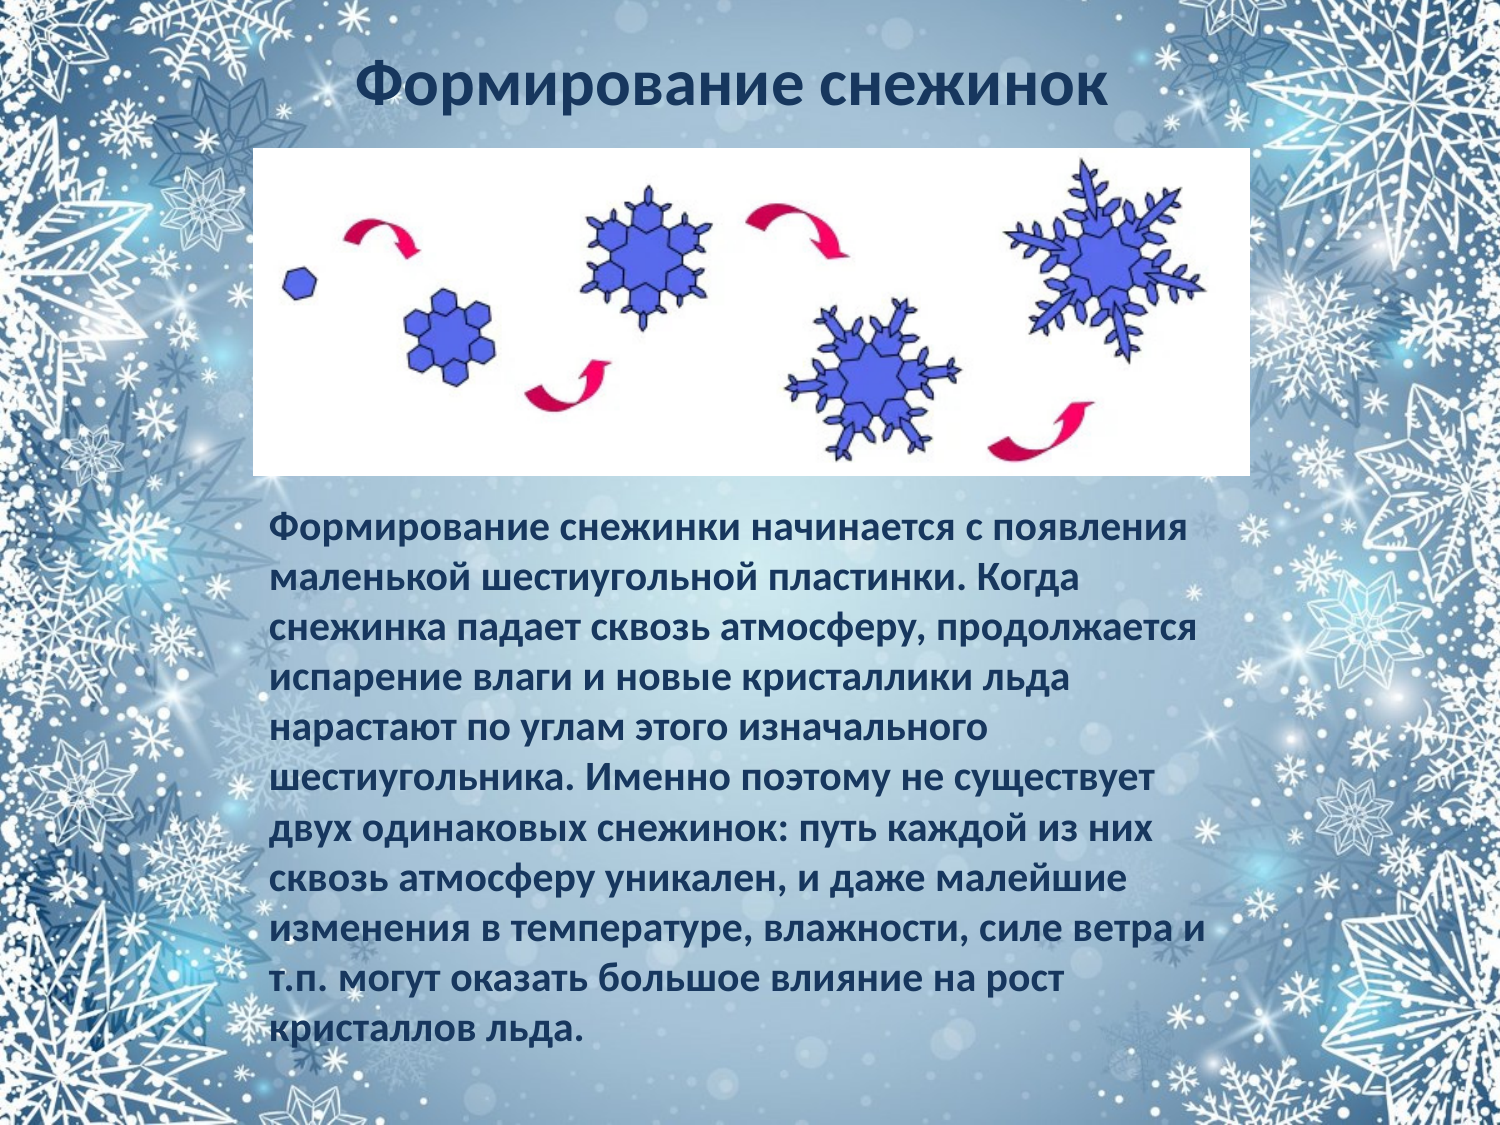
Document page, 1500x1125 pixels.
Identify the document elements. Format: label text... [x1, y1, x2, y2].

picture [0, 0, 1500, 1125]
text_box Формирование снежинок [242, 30, 1223, 127]
text_box Формирование снежинки начинается с появления маленькой шестиугольной пластинки. Когда снежинка падает сквозь атмосферу, продолжается испарение влаги и новые кристаллики льда нарастают по углам этого изначального шестиугольника. Именно поэтому не существует двух одинаковых снежинок: путь каждой из них сквозь атмосферу уникален, и даже малейшие изменения в температуре, влажности, силе ветра и т.п. могут оказать большое влияние на рост кристаллов льда. [254, 492, 1246, 1057]
